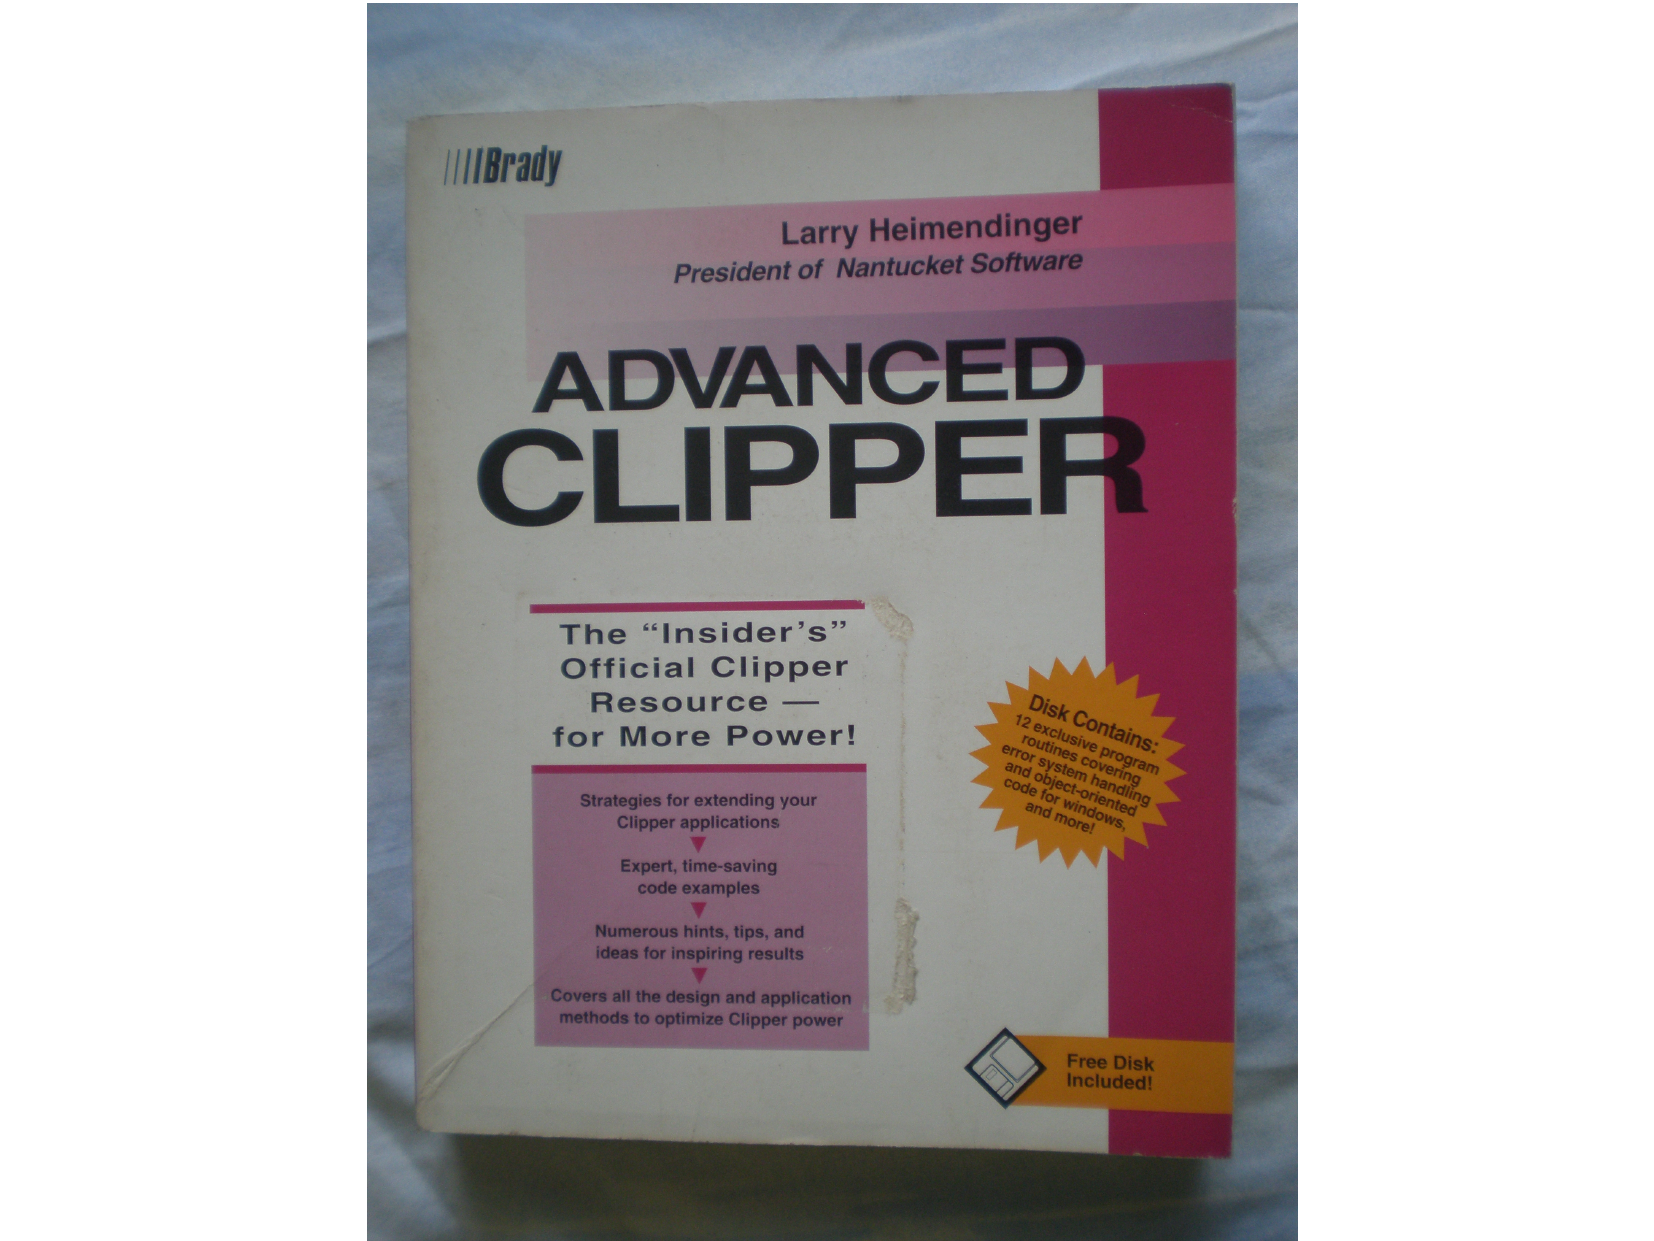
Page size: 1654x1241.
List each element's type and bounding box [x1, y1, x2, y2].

picture [367, 3, 1298, 1241]
